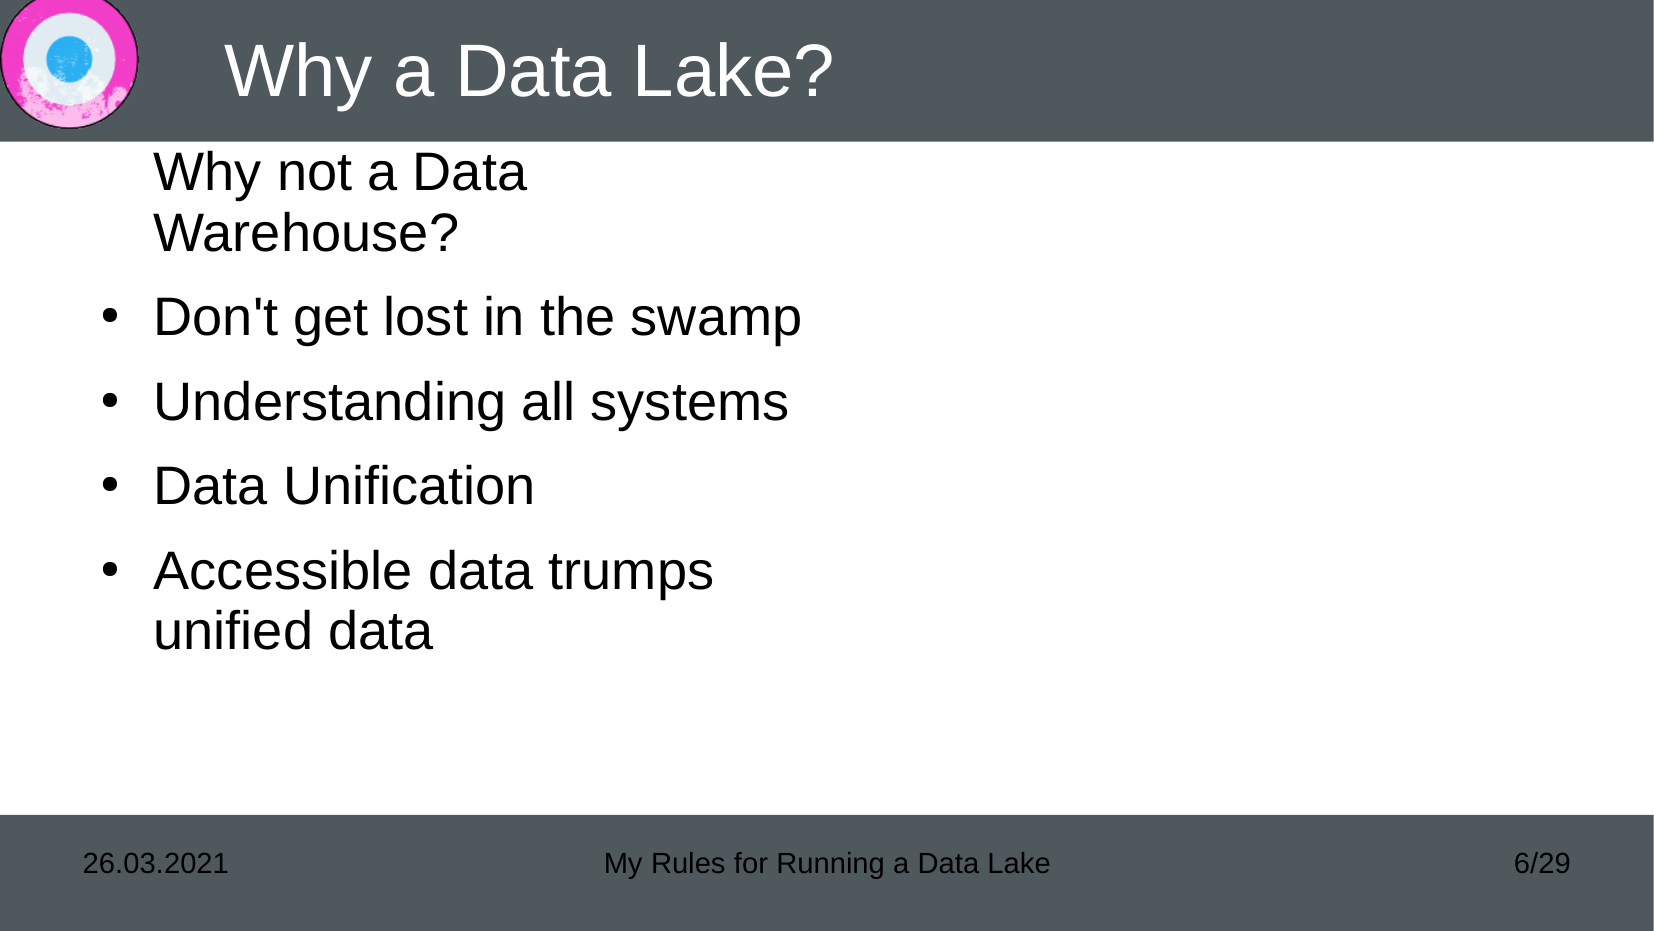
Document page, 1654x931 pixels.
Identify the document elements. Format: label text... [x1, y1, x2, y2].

picture [0, 0, 228, 148]
title Why a Data Lake? [153, 5, 1654, 136]
list Why not a Data Warehouse? Don't get lost in the swamp Understanding all systems Data Unification Accessible data trumps unified data [82, 141, 809, 815]
